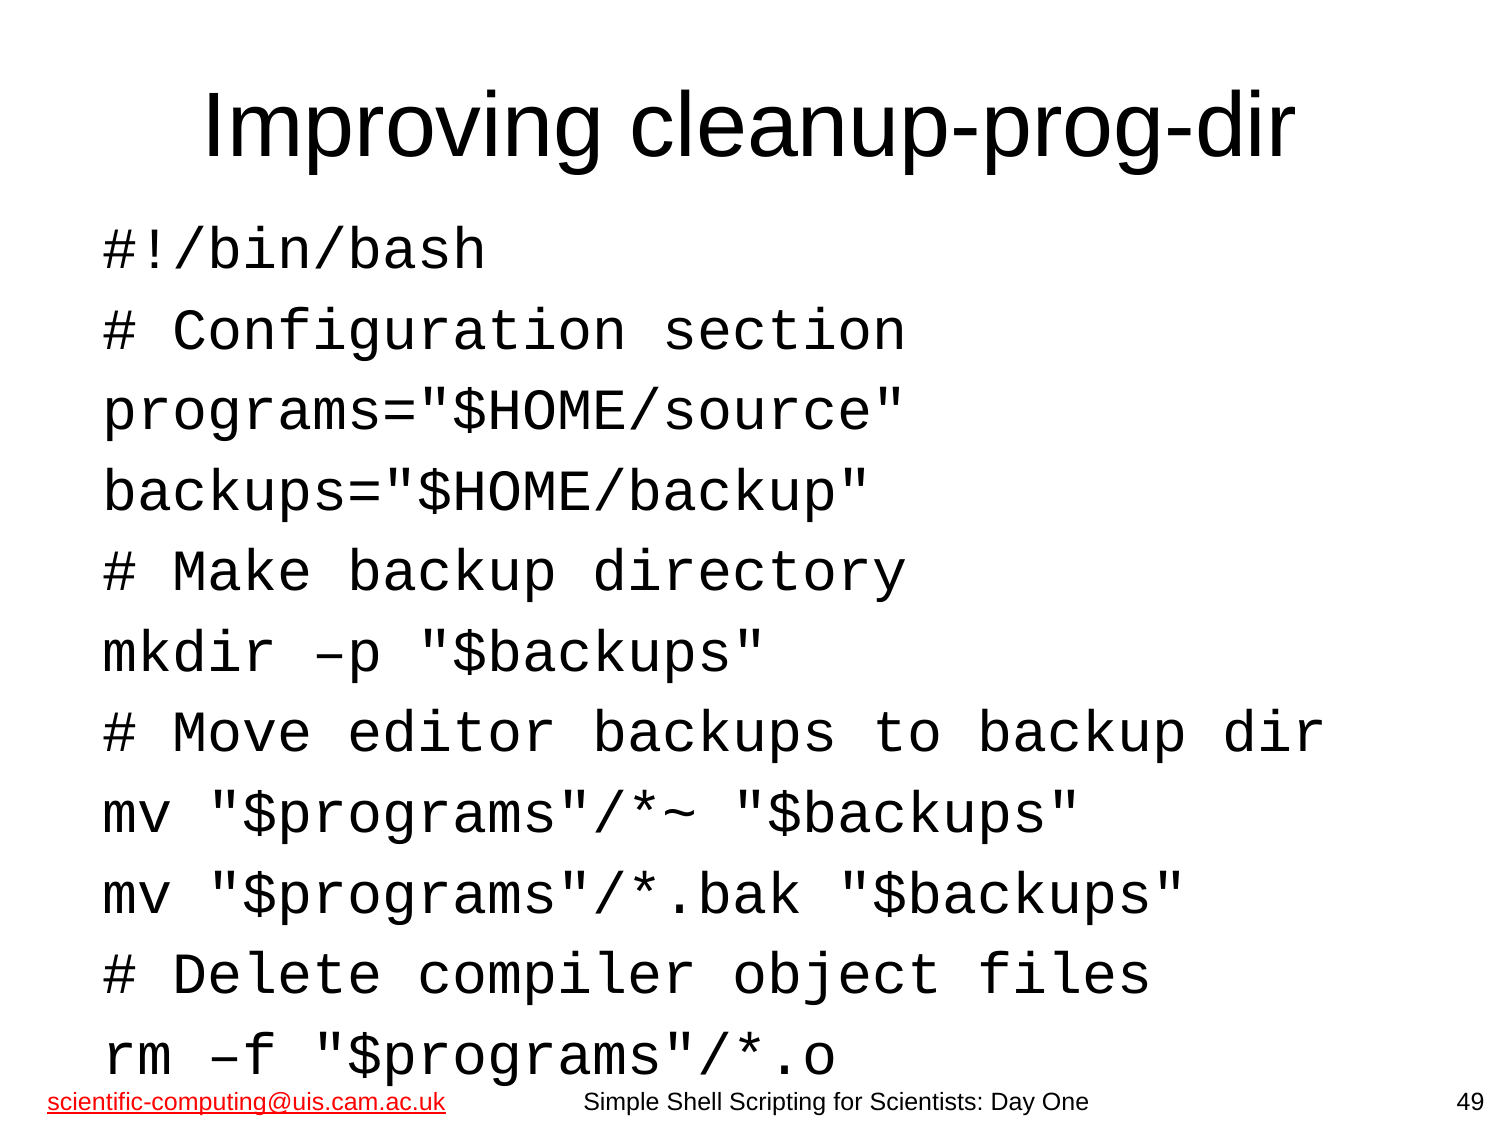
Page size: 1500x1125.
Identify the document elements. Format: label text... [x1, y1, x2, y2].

title Improving cleanup-prog-dir [37, 62, 1463, 188]
list #!/bin/bash # Configuration section programs="$HOME/source" backups="$HOME/backup" # Make backup directory mkdir –p "$backups" # Move editor backups to backup dir mv "$programs"/*~ "$backups" mv "$programs"/*.bak "$backups" # Delete compiler object files rm –f "$programs"/*.o [87, 212, 1413, 1100]
